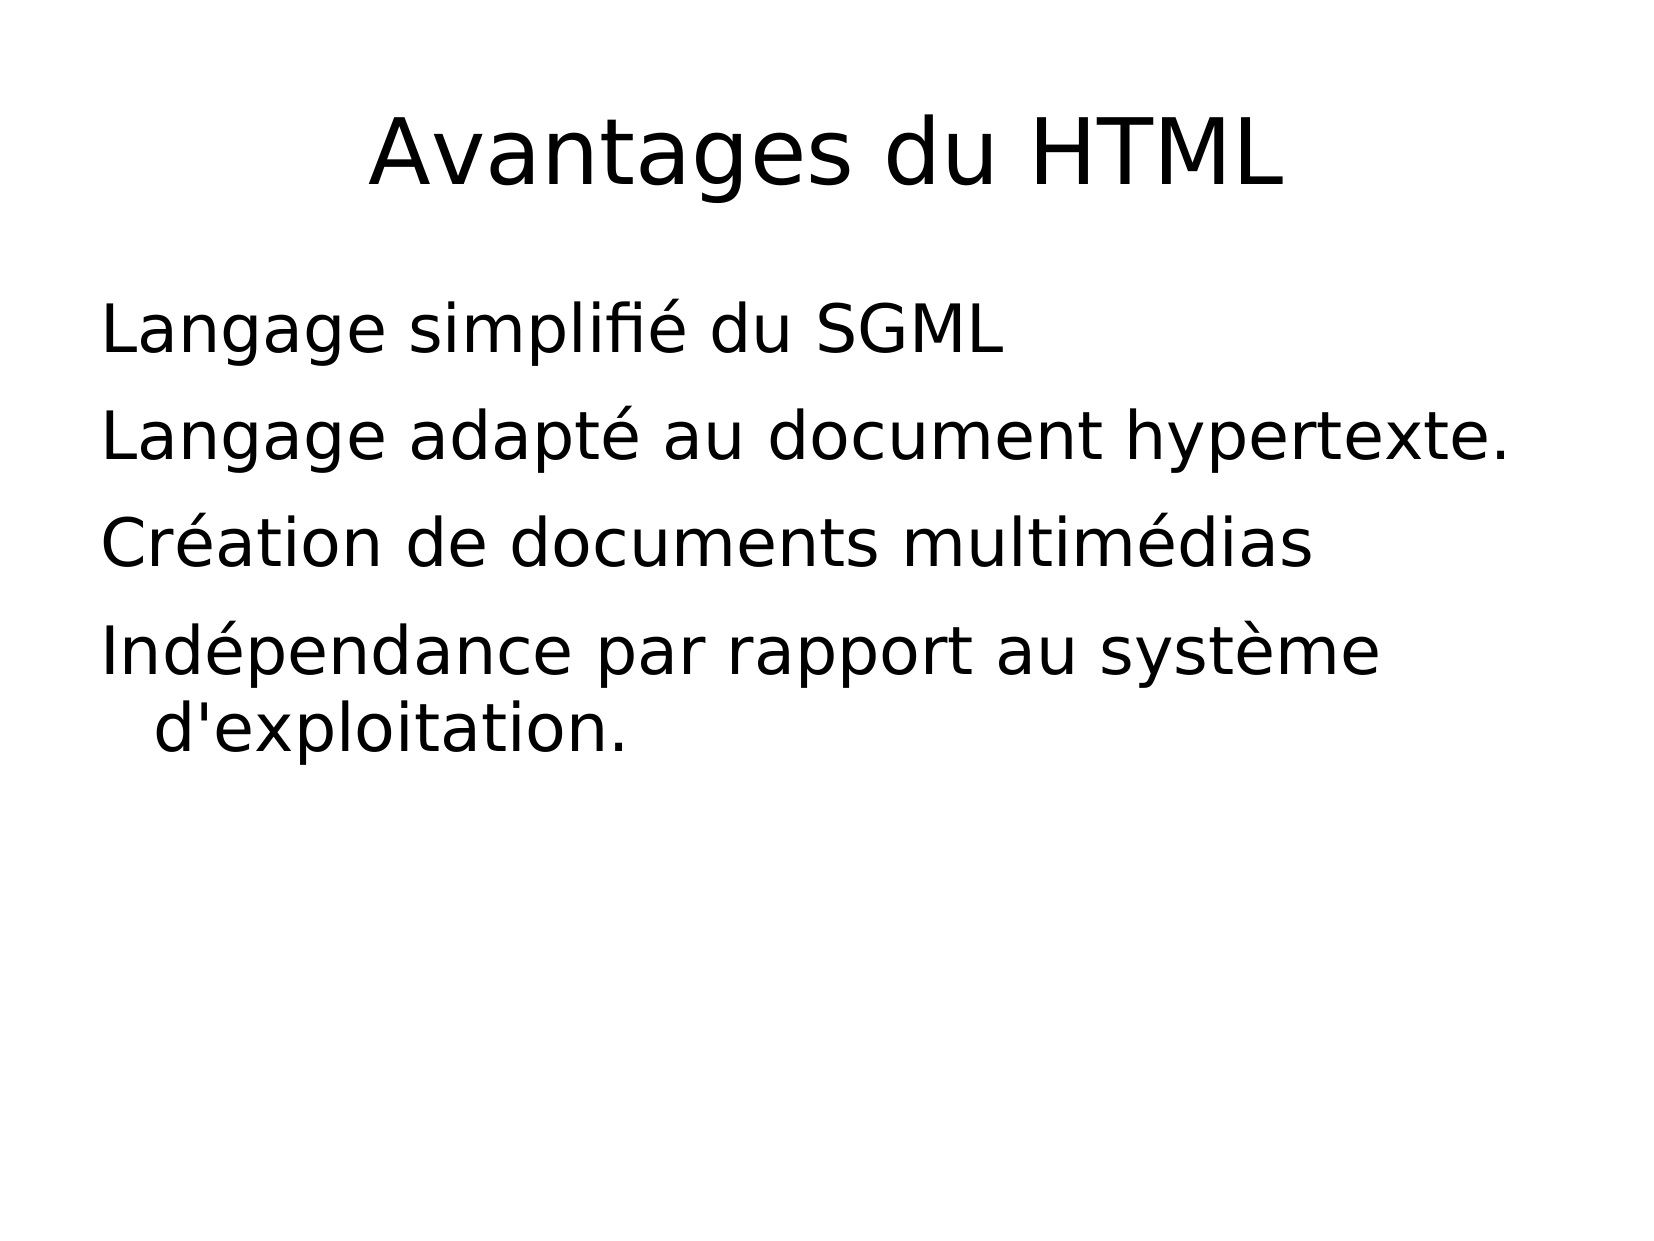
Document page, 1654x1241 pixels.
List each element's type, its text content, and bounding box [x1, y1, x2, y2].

list Langage simplifié du SGML Langage adapté au document hypertexte. Création de documents multimédias Indépendance par rapport au système d'exploitation. [82, 290, 1571, 1109]
title Avantages du HTML [82, 49, 1571, 257]
